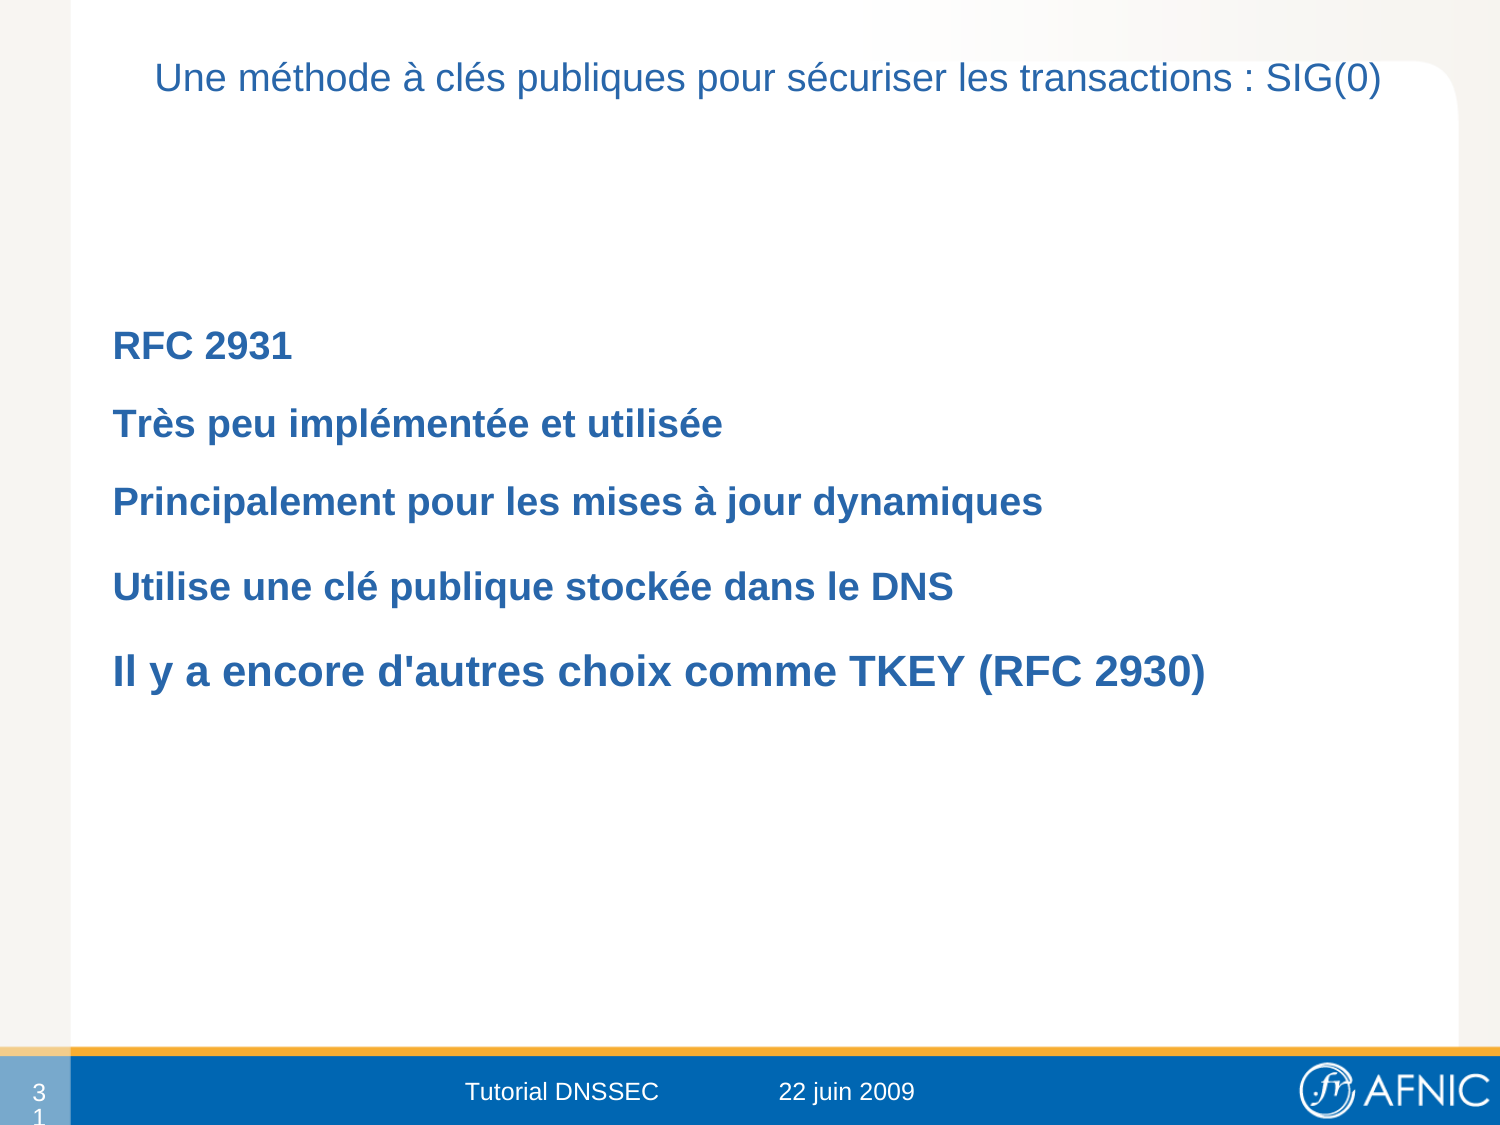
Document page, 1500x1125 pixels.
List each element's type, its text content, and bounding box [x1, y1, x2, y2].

list RFC 2931 Très peu implémentée et utilisée Principalement pour les mises à jour dynamiques Utilise une clé publique stockée dans le DNS Il y a encore d'autres choix comme TKEY (RFC 2930) [112, 315, 1426, 994]
picture [0, 0, 1500, 1125]
title Une méthode à clés publiques pour sécuriser les transactions : SIG(0) [112, 12, 1426, 138]
